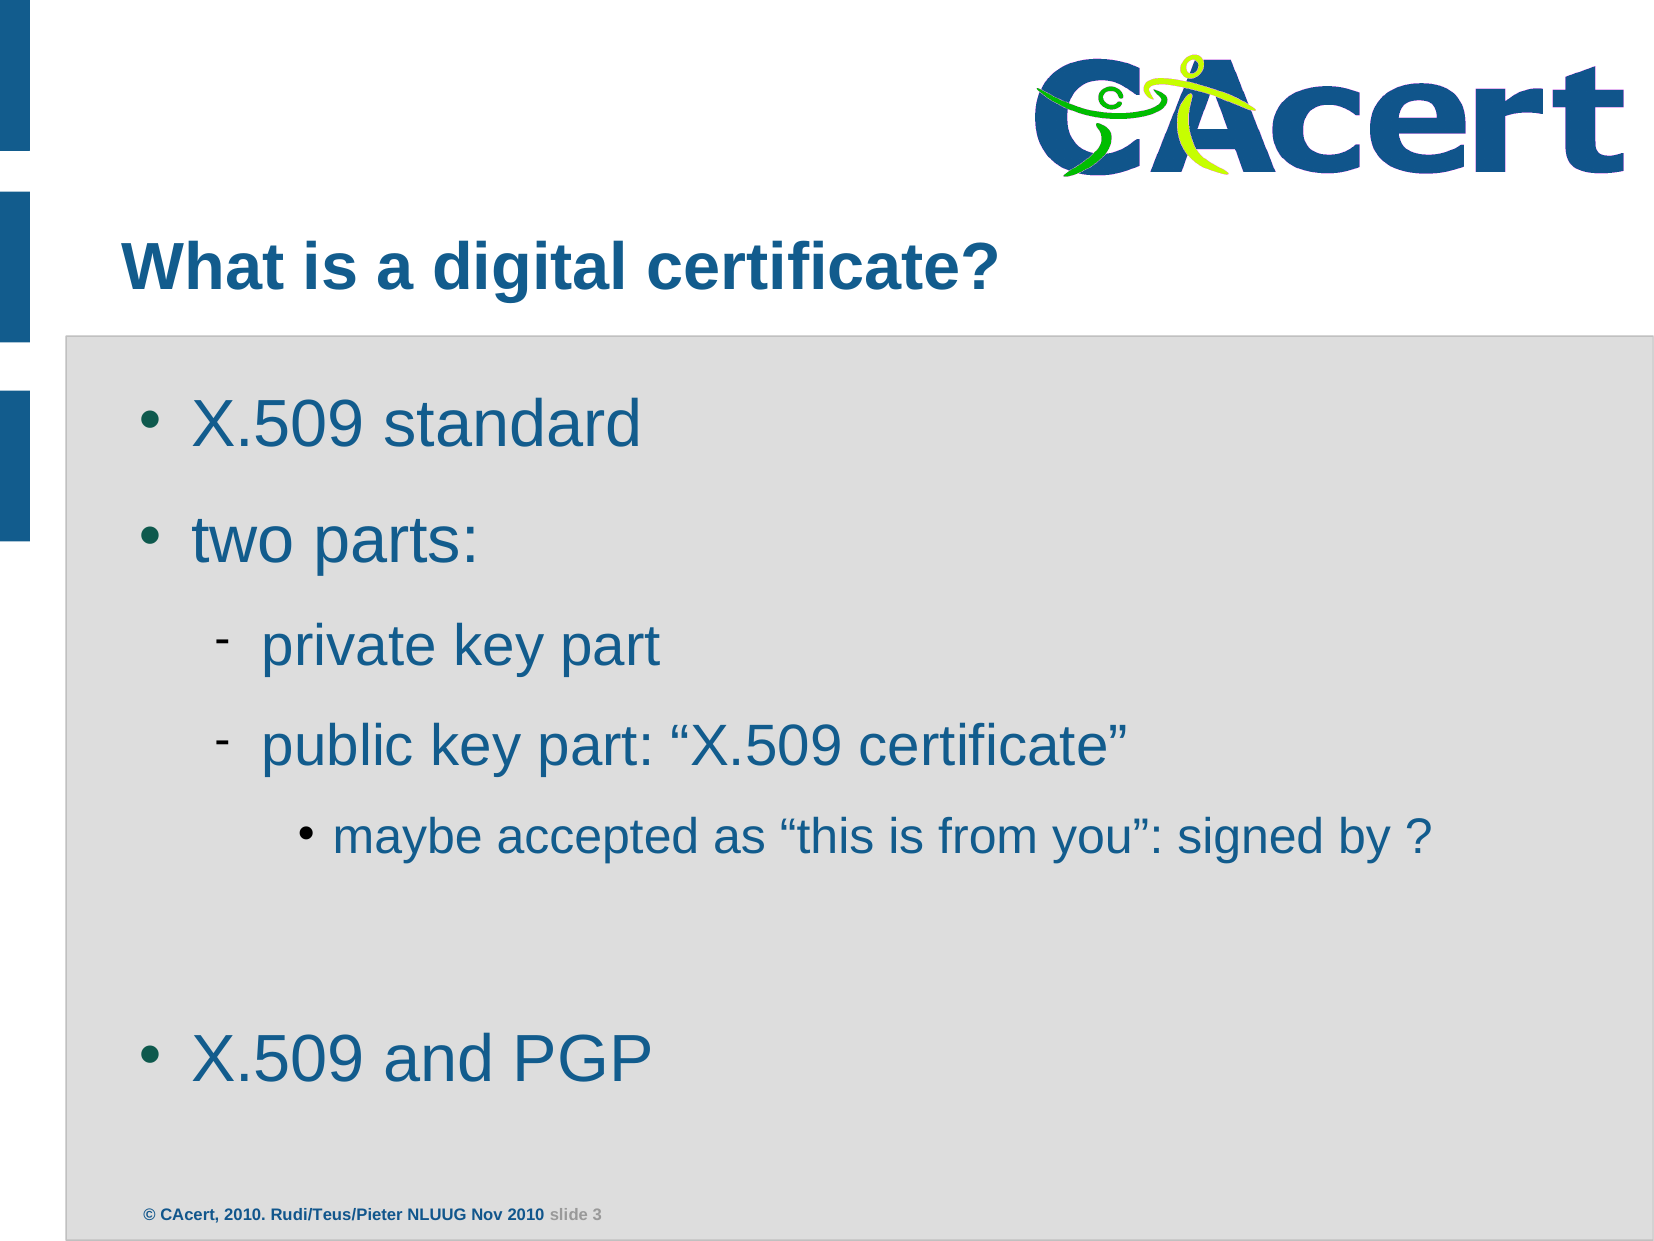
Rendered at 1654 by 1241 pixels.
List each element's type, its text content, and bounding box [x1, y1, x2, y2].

list X.509 standard two parts: private key part public key part: “X.509 certificate” maybe accepted as “this is from you”: signed by ? X.509 and PGP [121, 344, 1594, 1238]
title What is a digital certificate? [121, 177, 1533, 315]
picture [1033, 53, 1625, 178]
